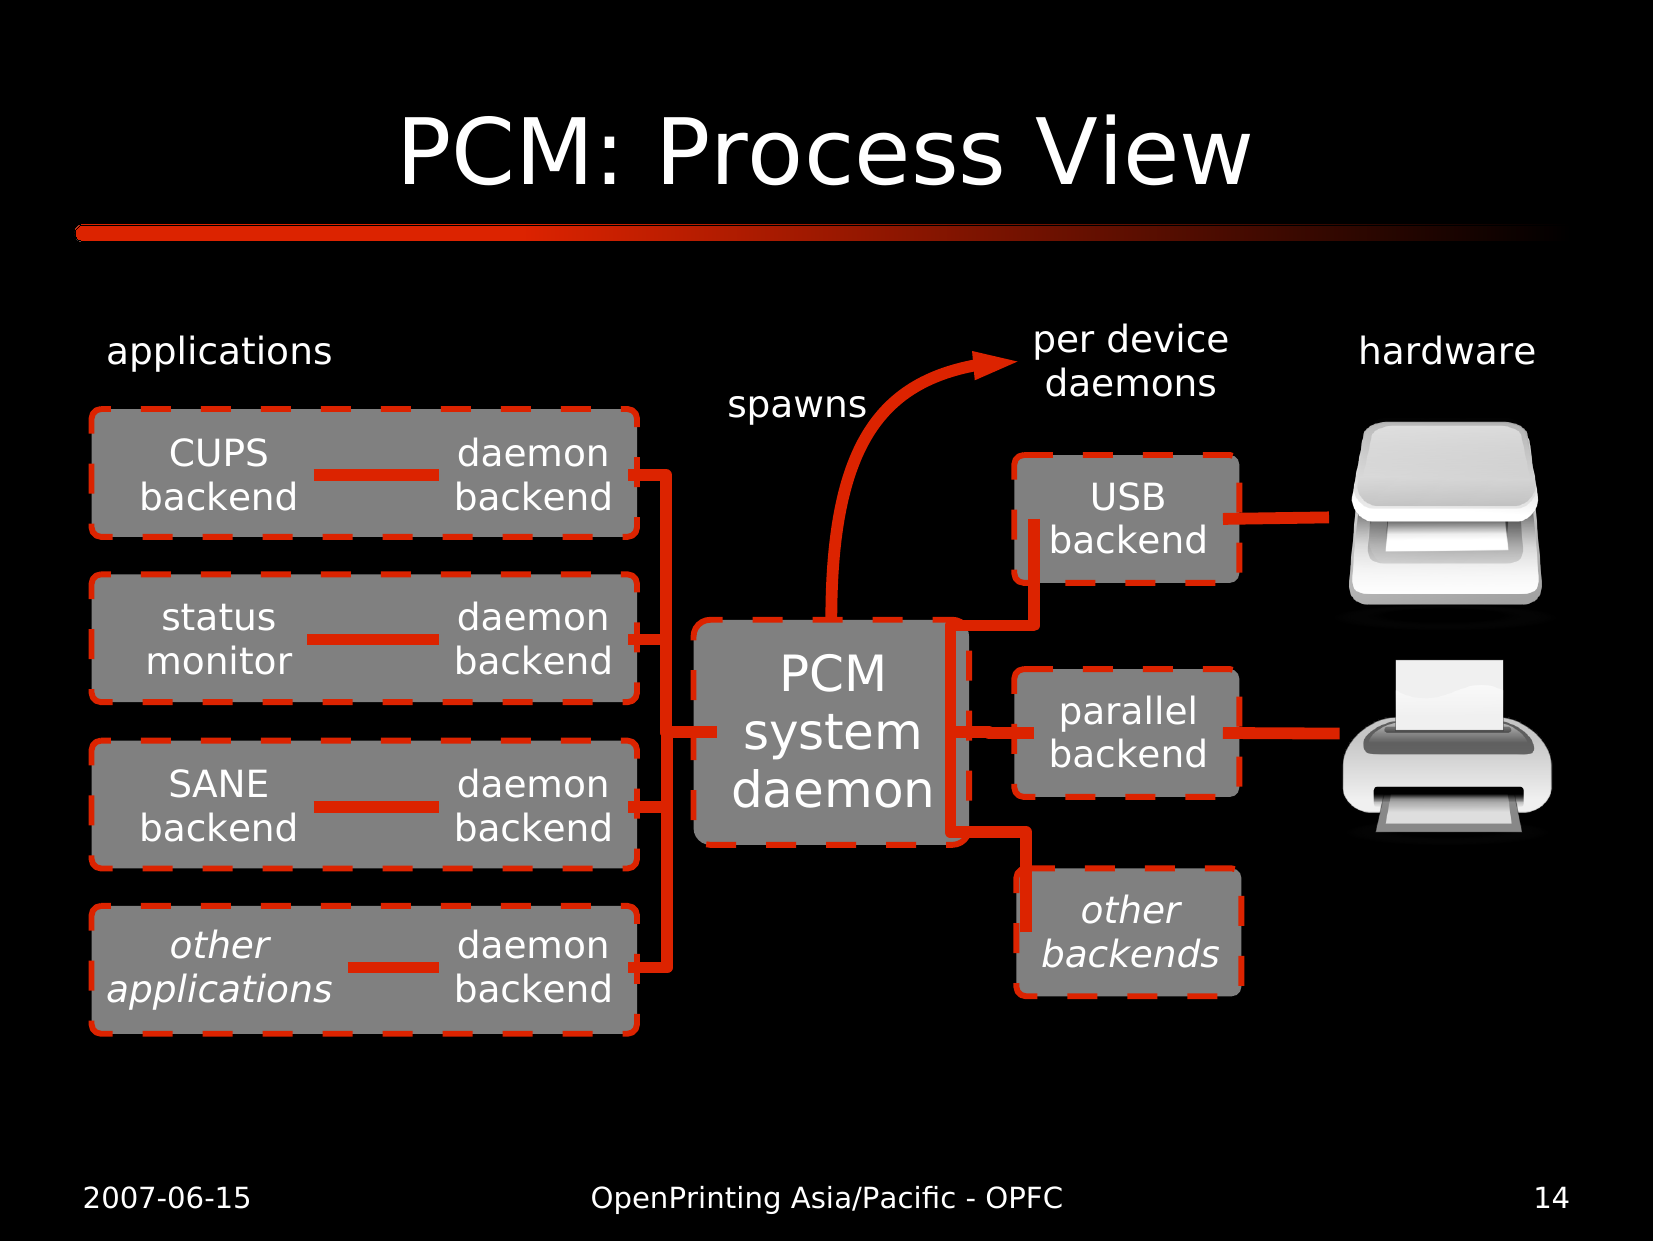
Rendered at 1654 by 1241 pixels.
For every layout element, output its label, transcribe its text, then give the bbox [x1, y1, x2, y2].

text_box [1014, 669, 1240, 727]
text_box status monitor [130, 588, 308, 691]
text_box [91, 973, 638, 1034]
text_box [1014, 739, 1240, 797]
text_box daemon backend [438, 424, 629, 527]
text_box [956, 738, 970, 826]
text_box [91, 574, 638, 703]
text_box applications [91, 322, 348, 381]
text_box [693, 738, 966, 845]
text_box [91, 409, 638, 537]
text_box [1040, 525, 1240, 583]
text_box [91, 905, 638, 962]
text_box USB backend [1033, 468, 1223, 570]
text_box [91, 740, 638, 869]
text_box [1016, 868, 1242, 997]
text_box [956, 631, 970, 726]
text_box CUPS backend [124, 424, 314, 527]
text_box [1014, 455, 1240, 583]
text_box parallel backend [1033, 682, 1223, 784]
text_box daemon backend [438, 916, 629, 1019]
text_box other applications [91, 916, 348, 1019]
text_box daemon backend [438, 755, 629, 858]
text_box spawns [712, 375, 883, 434]
text_box hardware [1343, 322, 1552, 381]
text_box [693, 619, 955, 726]
picture [1329, 403, 1562, 847]
text_box per device daemons [1017, 310, 1245, 413]
text_box SANE backend [124, 755, 314, 858]
title PCM: Process View [82, 49, 1571, 257]
text_box other backends [1026, 881, 1235, 984]
text_box daemon backend [438, 588, 629, 691]
text_box PCM system daemon [716, 637, 945, 828]
